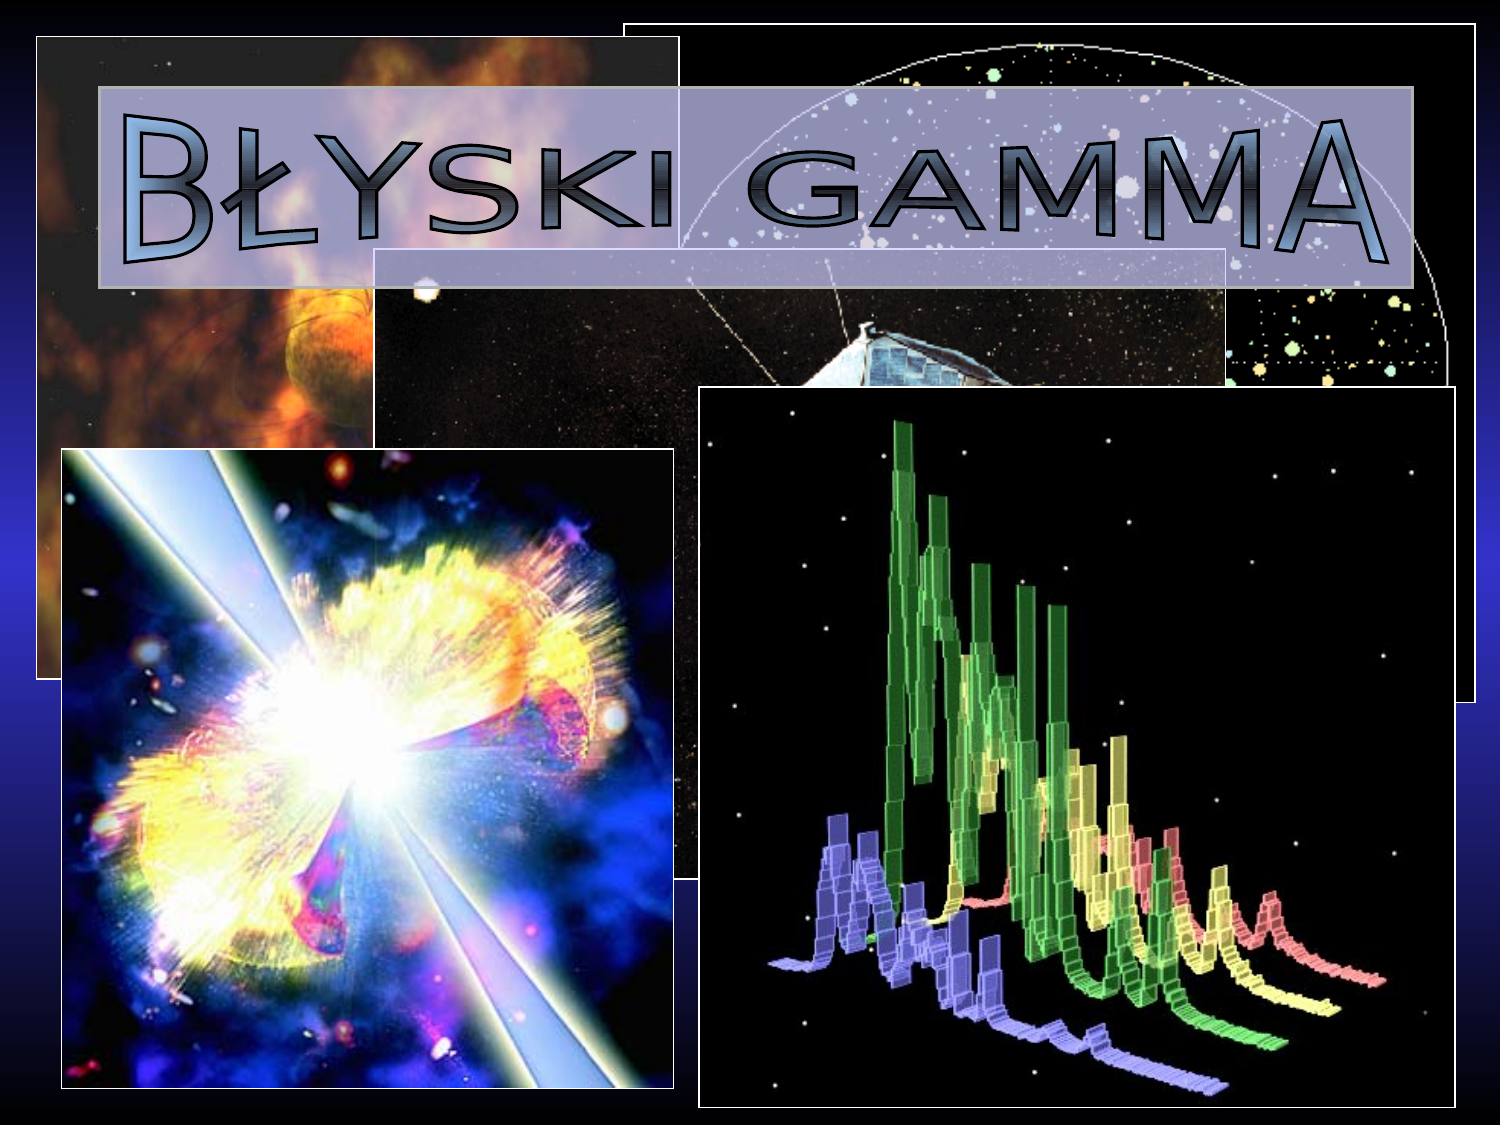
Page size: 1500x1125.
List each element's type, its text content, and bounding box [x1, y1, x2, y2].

picture [37, 37, 679, 679]
text_box BŁYSKI GAMMA [871, 151, 984, 229]
text_box BŁYSKI GAMMA [1001, 142, 1114, 236]
text_box BŁYSKI GAMMA [1146, 130, 1259, 248]
text_box BŁYSKI GAMMA [125, 115, 212, 263]
text_box BŁYSKI GAMMA [542, 149, 641, 229]
text_box BŁYSKI GAMMA [430, 145, 517, 233]
text_box BŁYSKI GAMMA [653, 152, 670, 226]
picture [699, 387, 1455, 1107]
picture [62, 450, 673, 1088]
text_box BŁYSKI GAMMA [316, 136, 421, 239]
picture [624, 24, 1475, 702]
text_box BŁYSKI GAMMA [1275, 120, 1388, 263]
text_box BŁYSKI GAMMA [222, 128, 317, 249]
picture [375, 288, 1225, 879]
text_box BŁYSKI GAMMA [749, 151, 857, 227]
text_box [99, 87, 1413, 288]
